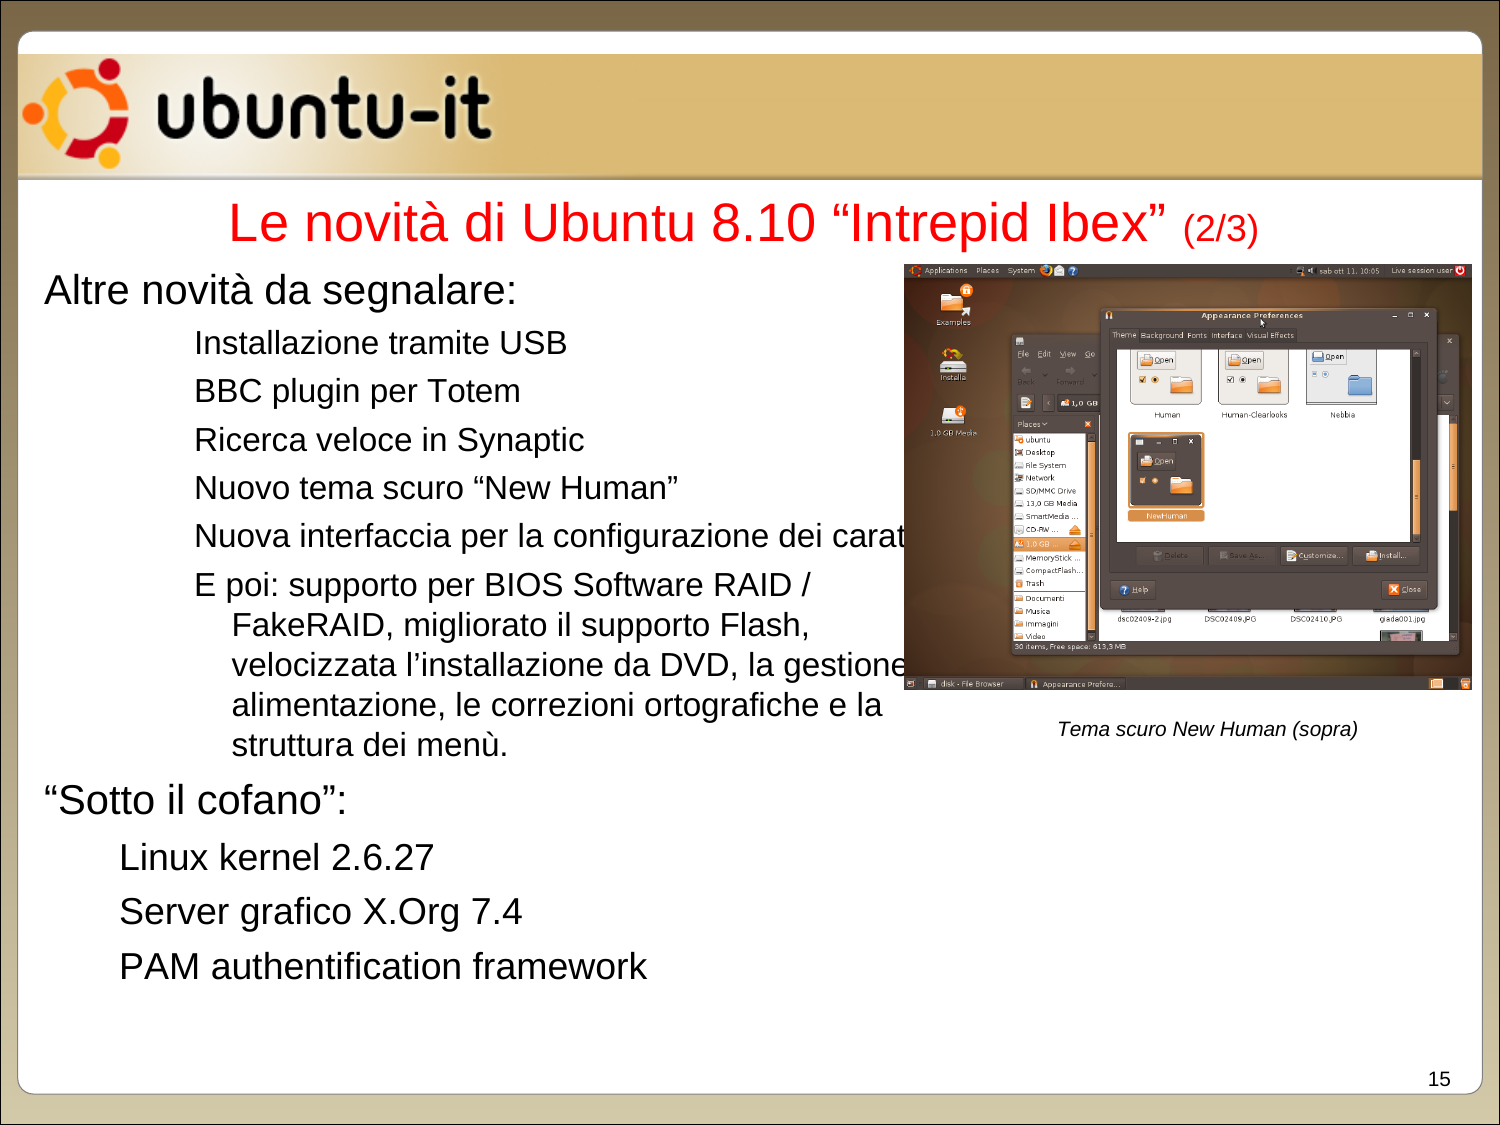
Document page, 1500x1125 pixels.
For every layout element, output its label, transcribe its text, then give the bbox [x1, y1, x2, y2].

title Le novità di Ubuntu 8.10 “Intrepid Ibex” (2/3) [17, 178, 1471, 262]
picture [18, 54, 1483, 180]
picture [904, 264, 1472, 690]
text_box Tema scuro New Human (sopra) [974, 708, 1447, 749]
list Altre novità da segnalare: Installazione tramite USB BBC plugin per Totem Ricerca veloce in Synaptic Nuovo tema scuro “New Human” Nuova interfaccia per la configurazione dei caratteri E poi: supporto per BIOS Software RAID / FakeRAID, migliorato il supporto Flash, velocizzata l’installazione da DVD, la gestione alimentazione, le correzioni ortografiche e la struttura dei menù. “Sotto il cofano”: Linux kernel 2.6.27 Server grafico X.Org 7.4 PAM authentification framework [29, 255, 975, 1108]
